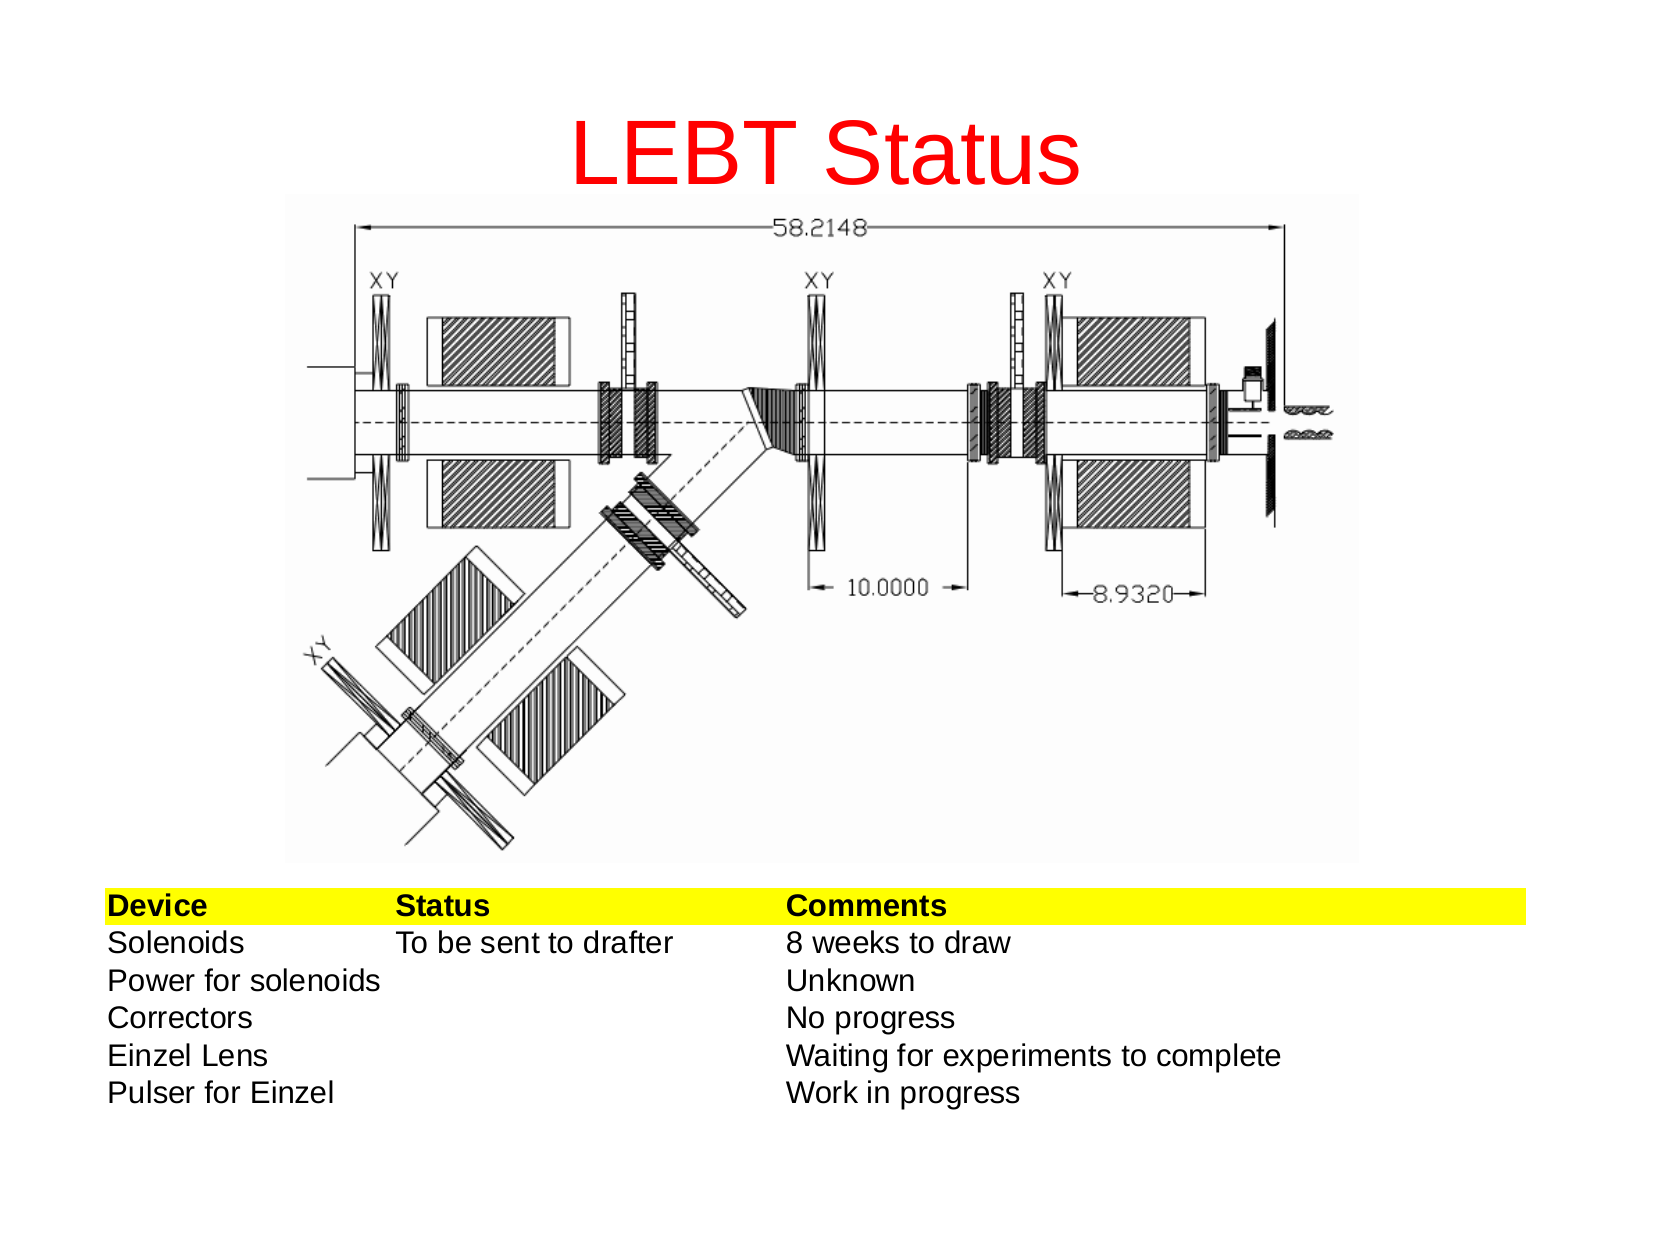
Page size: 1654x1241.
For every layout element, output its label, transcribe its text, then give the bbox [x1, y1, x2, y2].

picture [285, 194, 1359, 863]
chart [105, 887, 1529, 1216]
title LEBT Status [82, 49, 1571, 257]
